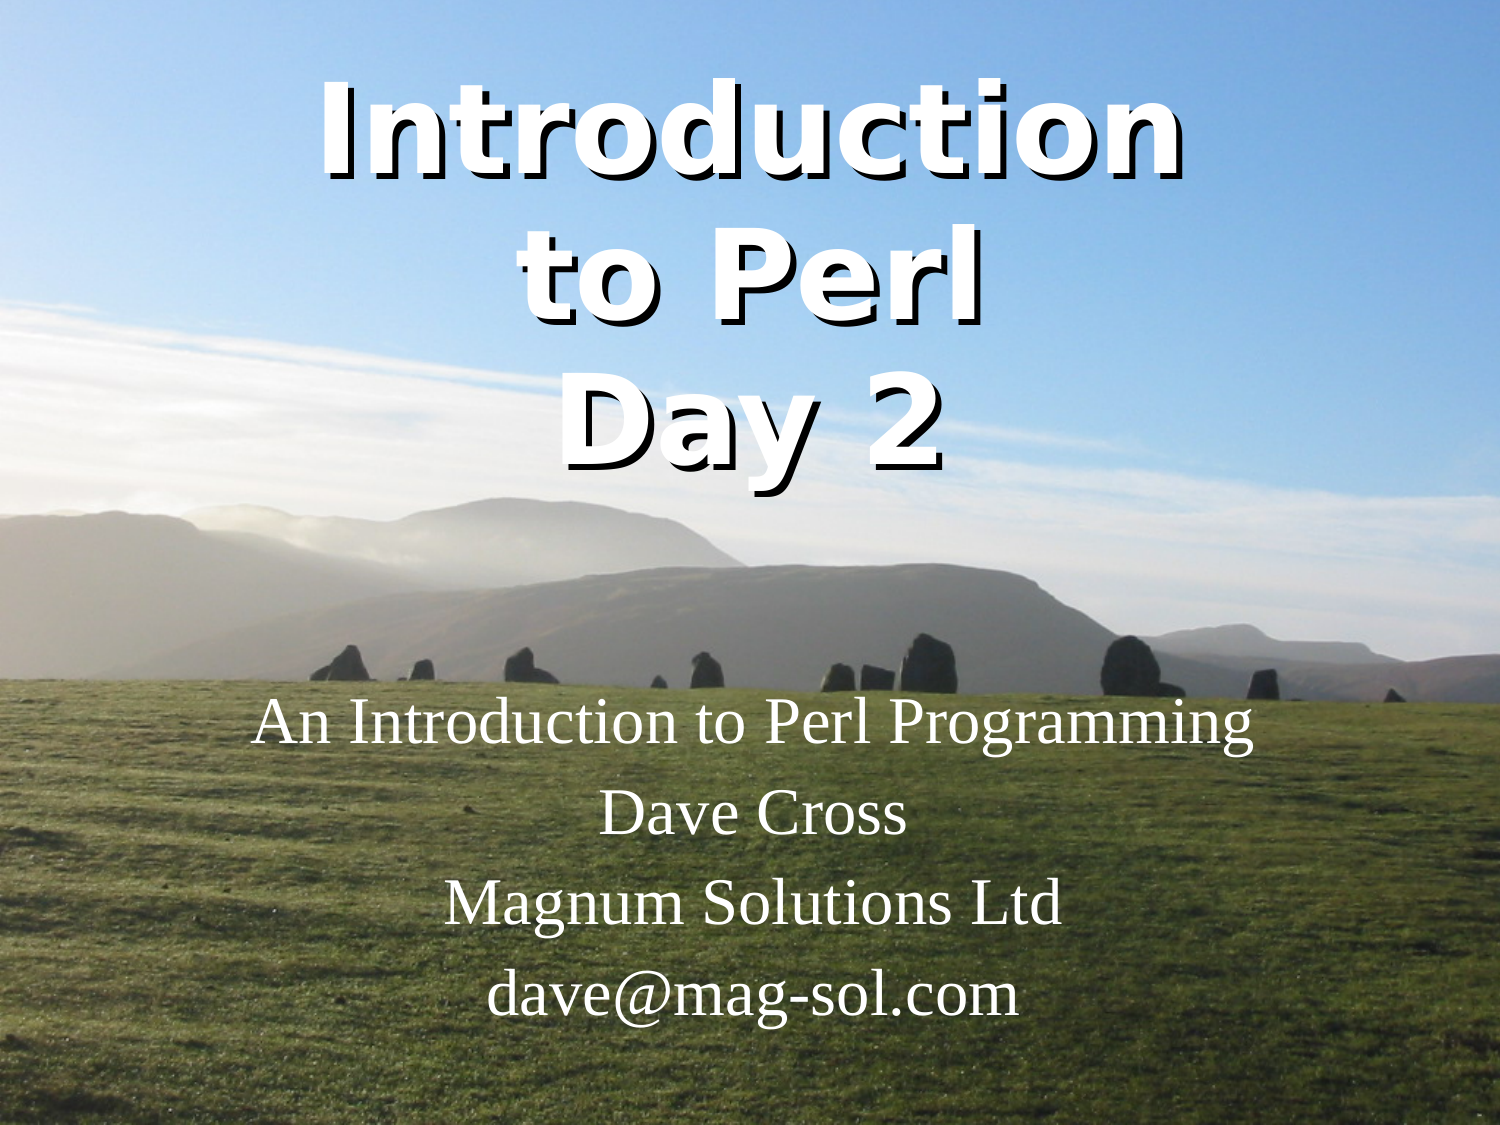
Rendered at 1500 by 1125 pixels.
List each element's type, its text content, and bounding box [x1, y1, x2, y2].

subtitle An Introduction to Perl Programming Dave Cross Magnum Solutions Ltd dave@mag-sol.com [228, 676, 1279, 1075]
title Introduction to Perl Day 2 [112, 29, 1388, 502]
picture [0, 0, 1500, 1125]
